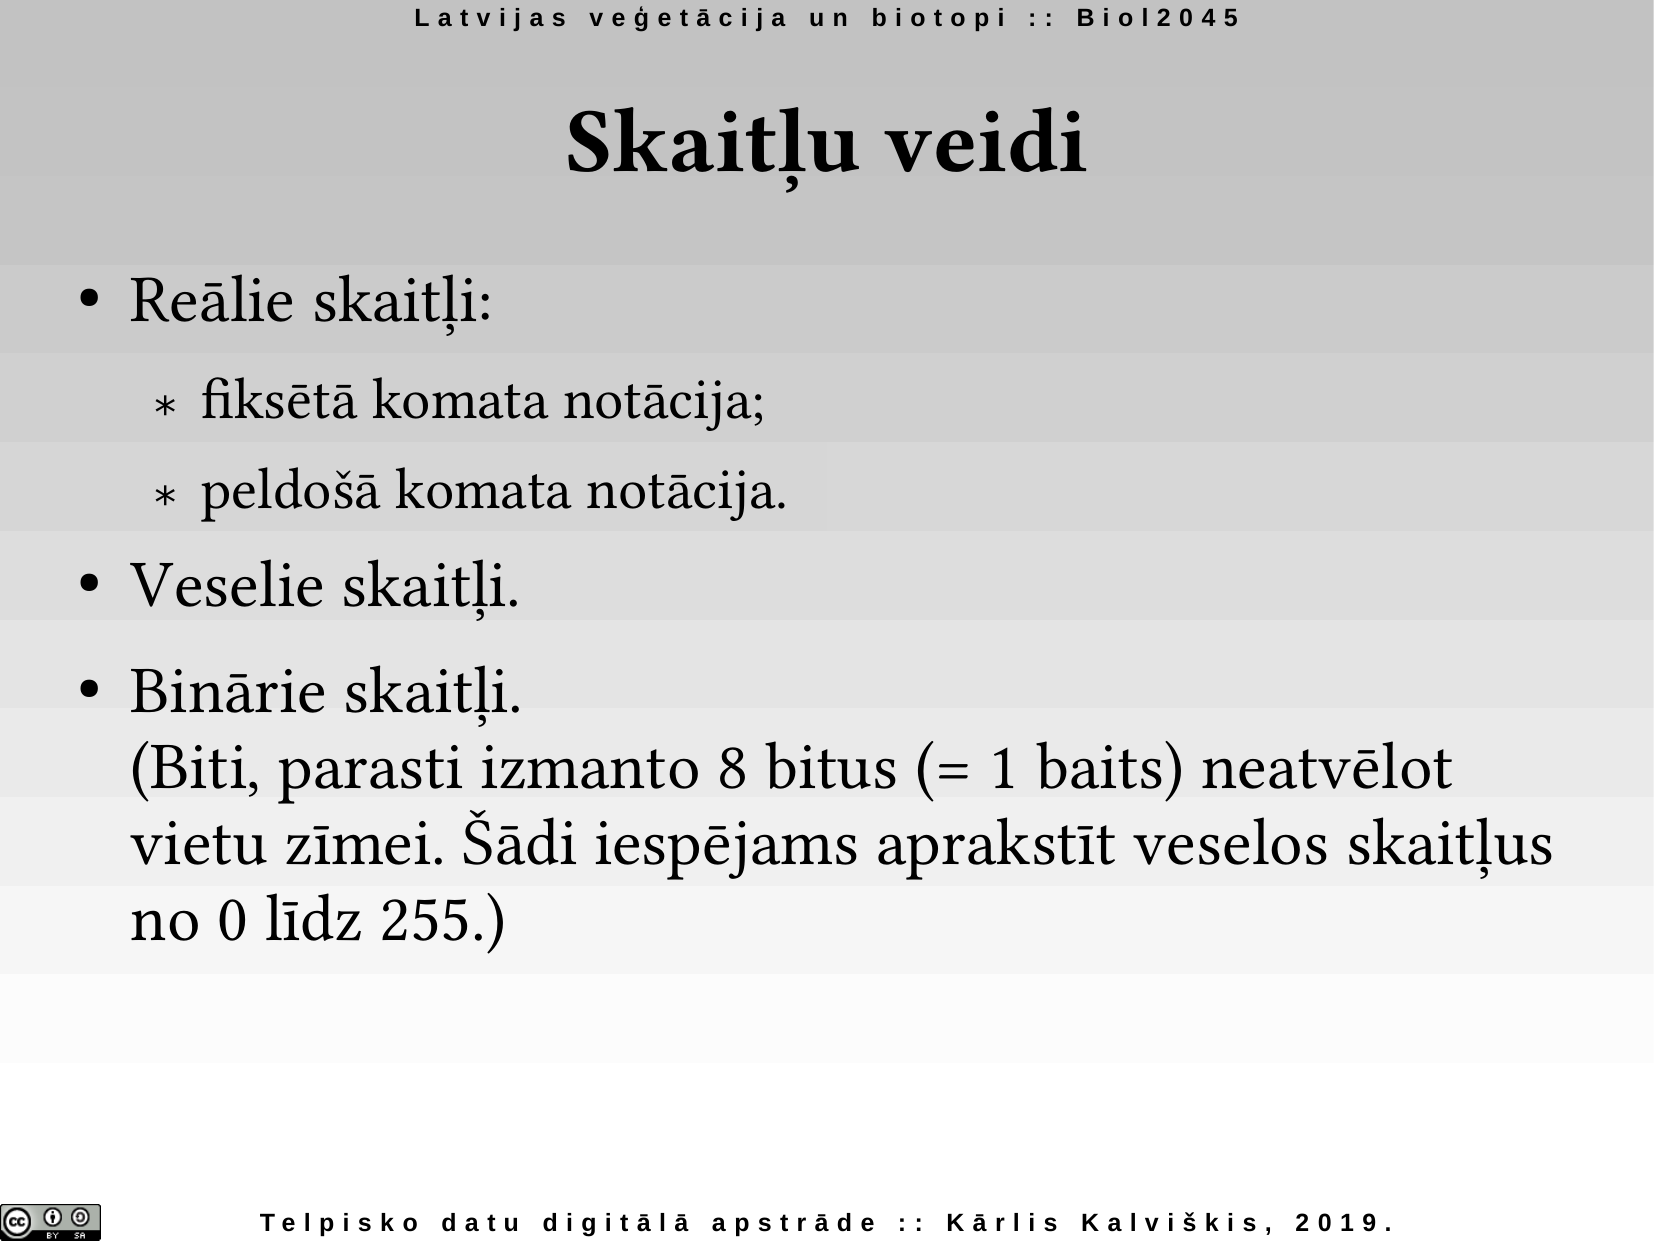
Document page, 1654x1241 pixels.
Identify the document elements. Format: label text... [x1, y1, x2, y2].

list Reālie skaitļi: fiksētā komata notācija; peldošā komata notācija. Veselie skaitļi. Binārie skaitļi. (Biti, parasti izmanto 8 bitus (= 1 baits) neatvēlot vietu zīmei. Šādi iespējams aprakstīt veselos skaitļus no 0 līdz 255.) [59, 261, 1596, 1189]
picture [0, 0, 1654, 1241]
title Skaitļu veidi [59, 37, 1596, 246]
